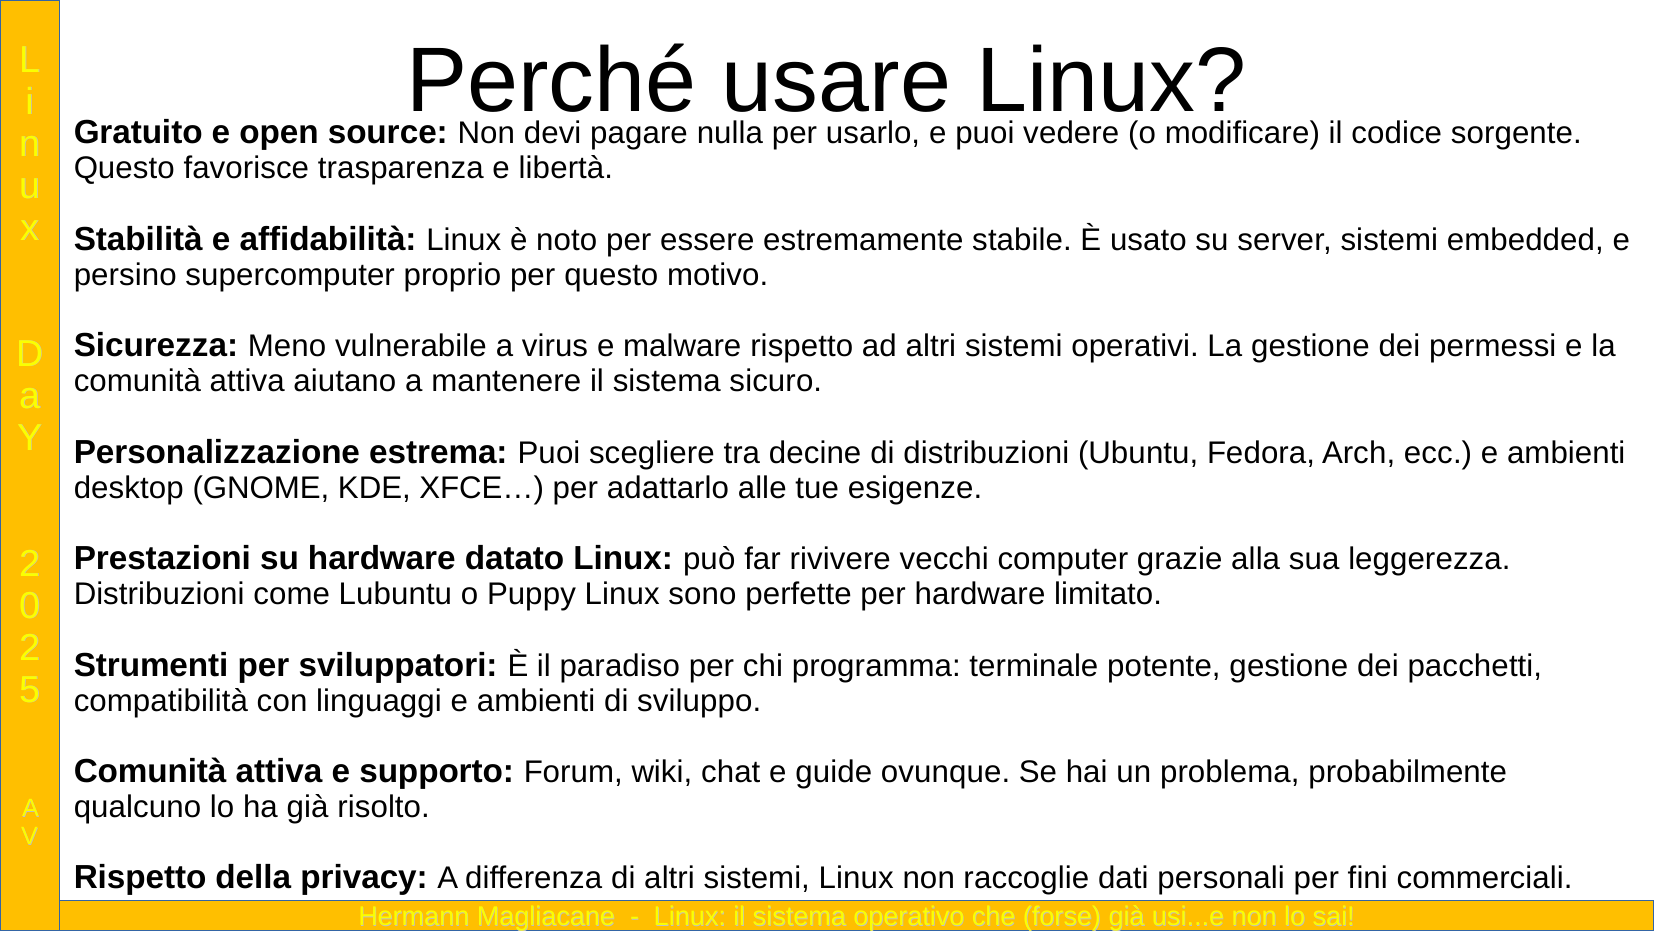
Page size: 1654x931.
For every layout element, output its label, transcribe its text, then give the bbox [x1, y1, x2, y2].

title Perché usare Linux? [82, 1, 1571, 106]
text_box L i n u x D a Y 2 0 2 5 AV [0, 0, 60, 931]
text_box Gratuito e open source: Non devi pagare nulla per usarlo, e puoi vedere (o modificare) il codice sorgente. Questo favorisce trasparenza e libertà. Stabilità e affidabilità: Linux è noto per essere estremamente stabile. È usato su server, sistemi embedded, e persino supercomputer proprio per questo motivo. Sicurezza: Meno vulnerabile a virus e malware rispetto ad altri sistemi operativi. La gestione dei permessi e la comunità attiva aiutano a mantenere il sistema sicuro. Personalizzazione estrema: Puoi scegliere tra decine di distribuzioni (Ubuntu, Fedora, Arch, ecc.) e ambienti desktop (GNOME, KDE, XFCE…) per adattarlo alle tue esigenze. Prestazioni su hardware datato Linux: può far rivivere vecchi computer grazie alla sua leggerezza. Distribuzioni come Lubuntu o Puppy Linux sono perfette per hardware limitato. Strumenti per sviluppatori: È il paradiso per chi programma: terminale potente, gestione dei pacchetti, compatibilità con linguaggi e ambienti di sviluppo. Comunità attiva e supporto: Forum, wiki, chat e guide ovunque. Se hai un problema, probabilmente qualcuno lo ha già risolto. Rispetto della privacy: A differenza di altri sistemi, Linux non raccoglie dati personali per fini commerciali. [59, 106, 1654, 931]
